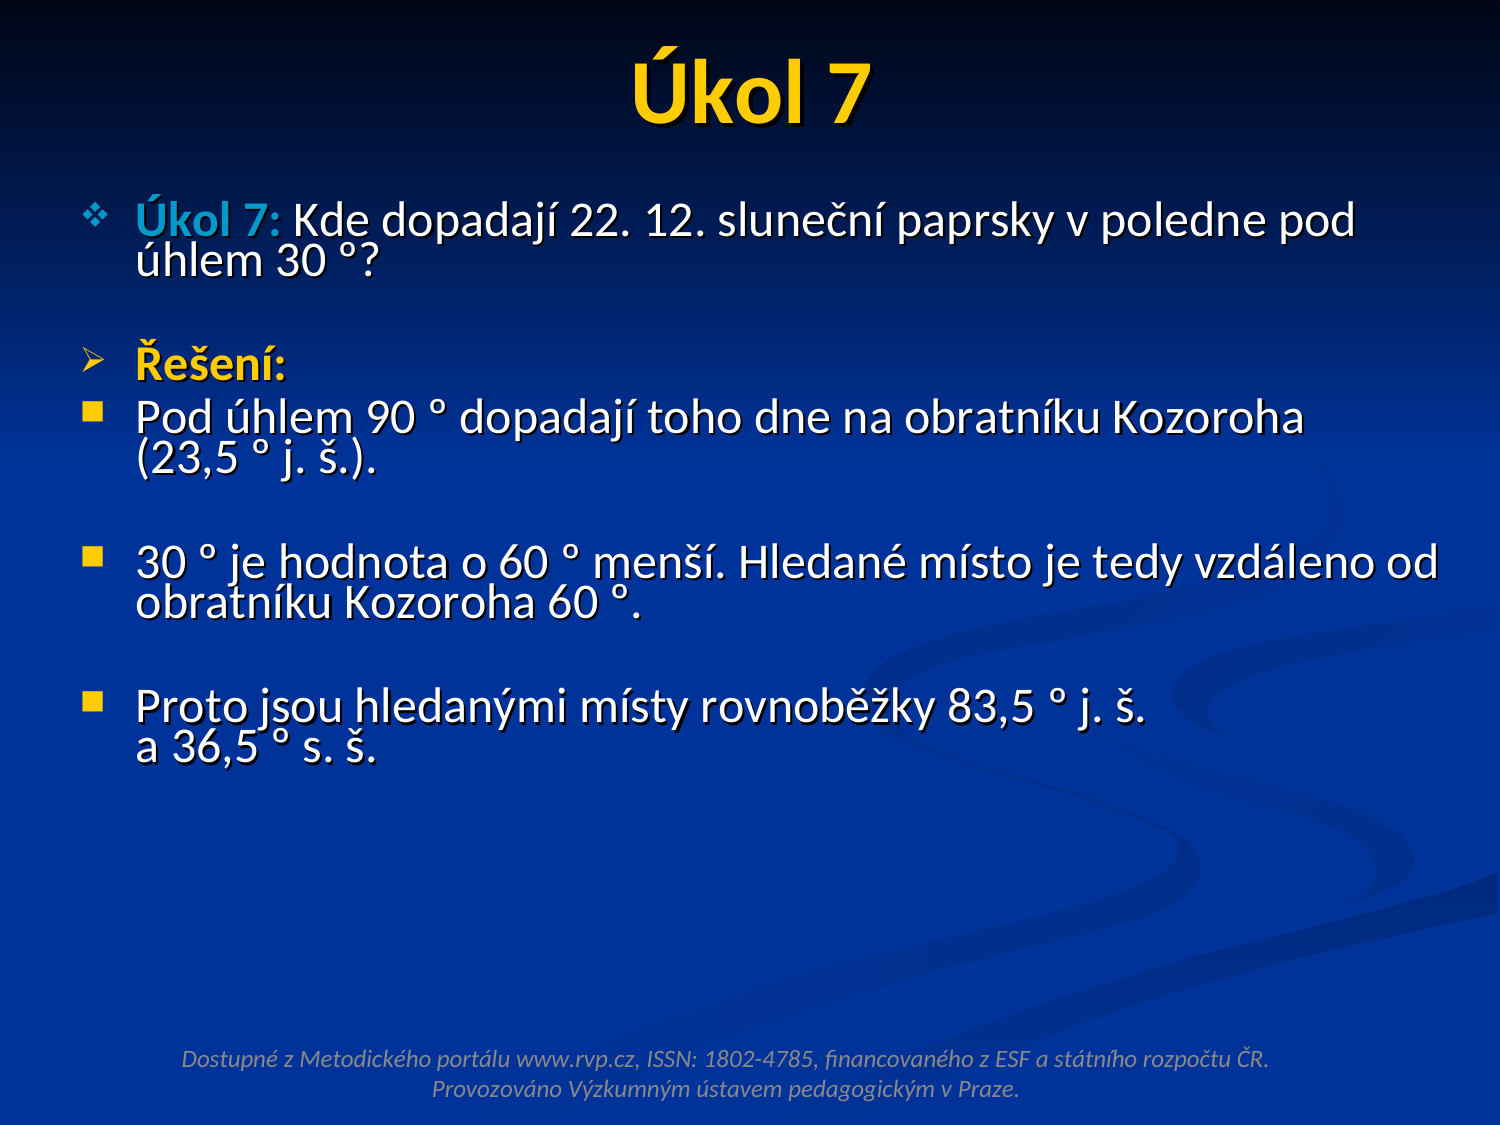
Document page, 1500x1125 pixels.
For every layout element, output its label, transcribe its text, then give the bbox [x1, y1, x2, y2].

text_box Dostupné z Metodického portálu www.rvp.cz, ISSN: 1802-4785, financovaného z ESF a státního rozpočtu ČR. Provozováno Výzkumným ústavem pedagogickým v Praze. [105, 1042, 1348, 1103]
title Úkol 7 [76, 7, 1427, 195]
list Úkol 7: Kde dopadají 22. 12. sluneční paprsky v poledne pod úhlem 30 º? Řešení: Pod úhlem 90 º dopadají toho dne na obratníku Kozoroha (23,5 º j. š.). 30 º je hodnota o 60 º menší. Hledané místo je tedy vzdáleno od obratníku Kozoroha 60 º. Proto jsou hledanými místy rovnoběžky 83,5 º j. š. a 36,5 º s. š. [64, 196, 1459, 1041]
